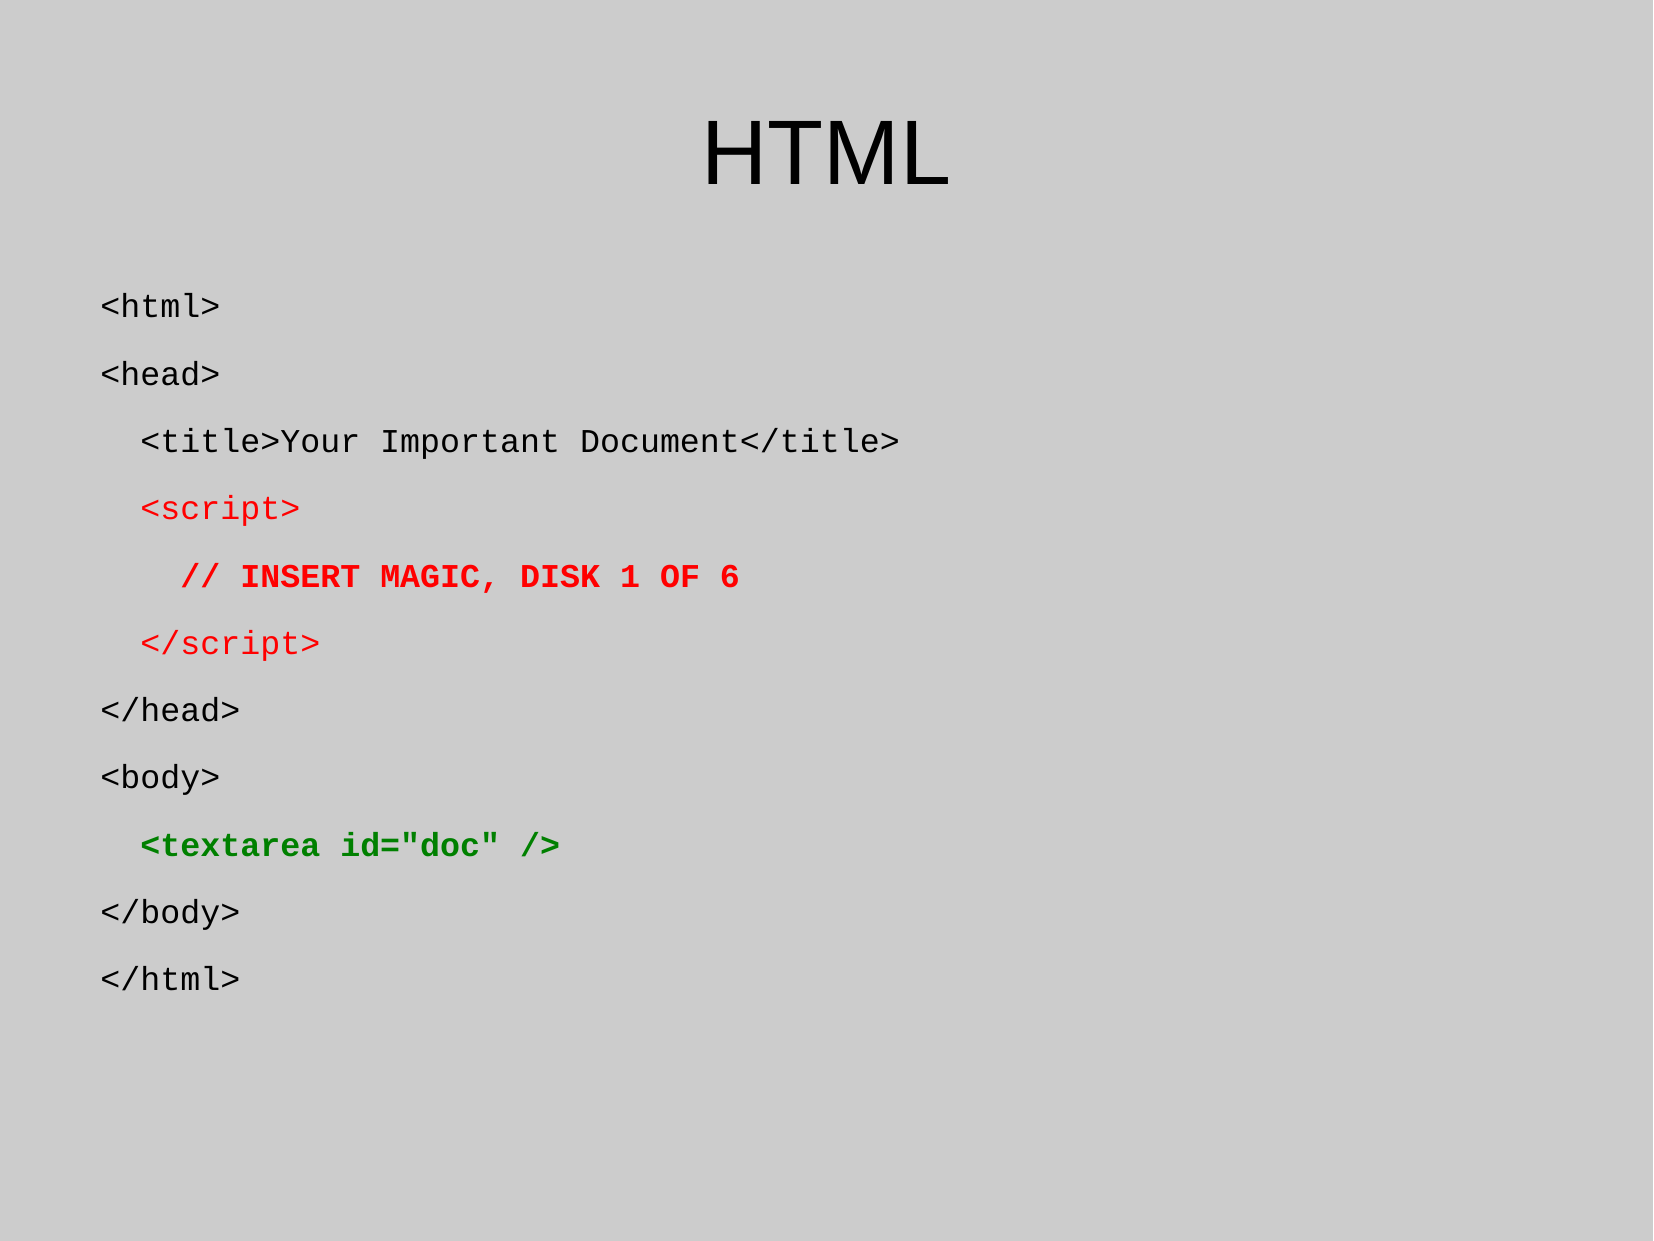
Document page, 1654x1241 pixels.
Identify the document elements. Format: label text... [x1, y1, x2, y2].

list <html> <head> <title>Your Important Document</title> <script> // INSERT MAGIC, DISK 1 OF 6 </script> </head> <body> <textarea id="doc" /> </body> </html> [82, 290, 1576, 1109]
title HTML [82, 49, 1571, 257]
